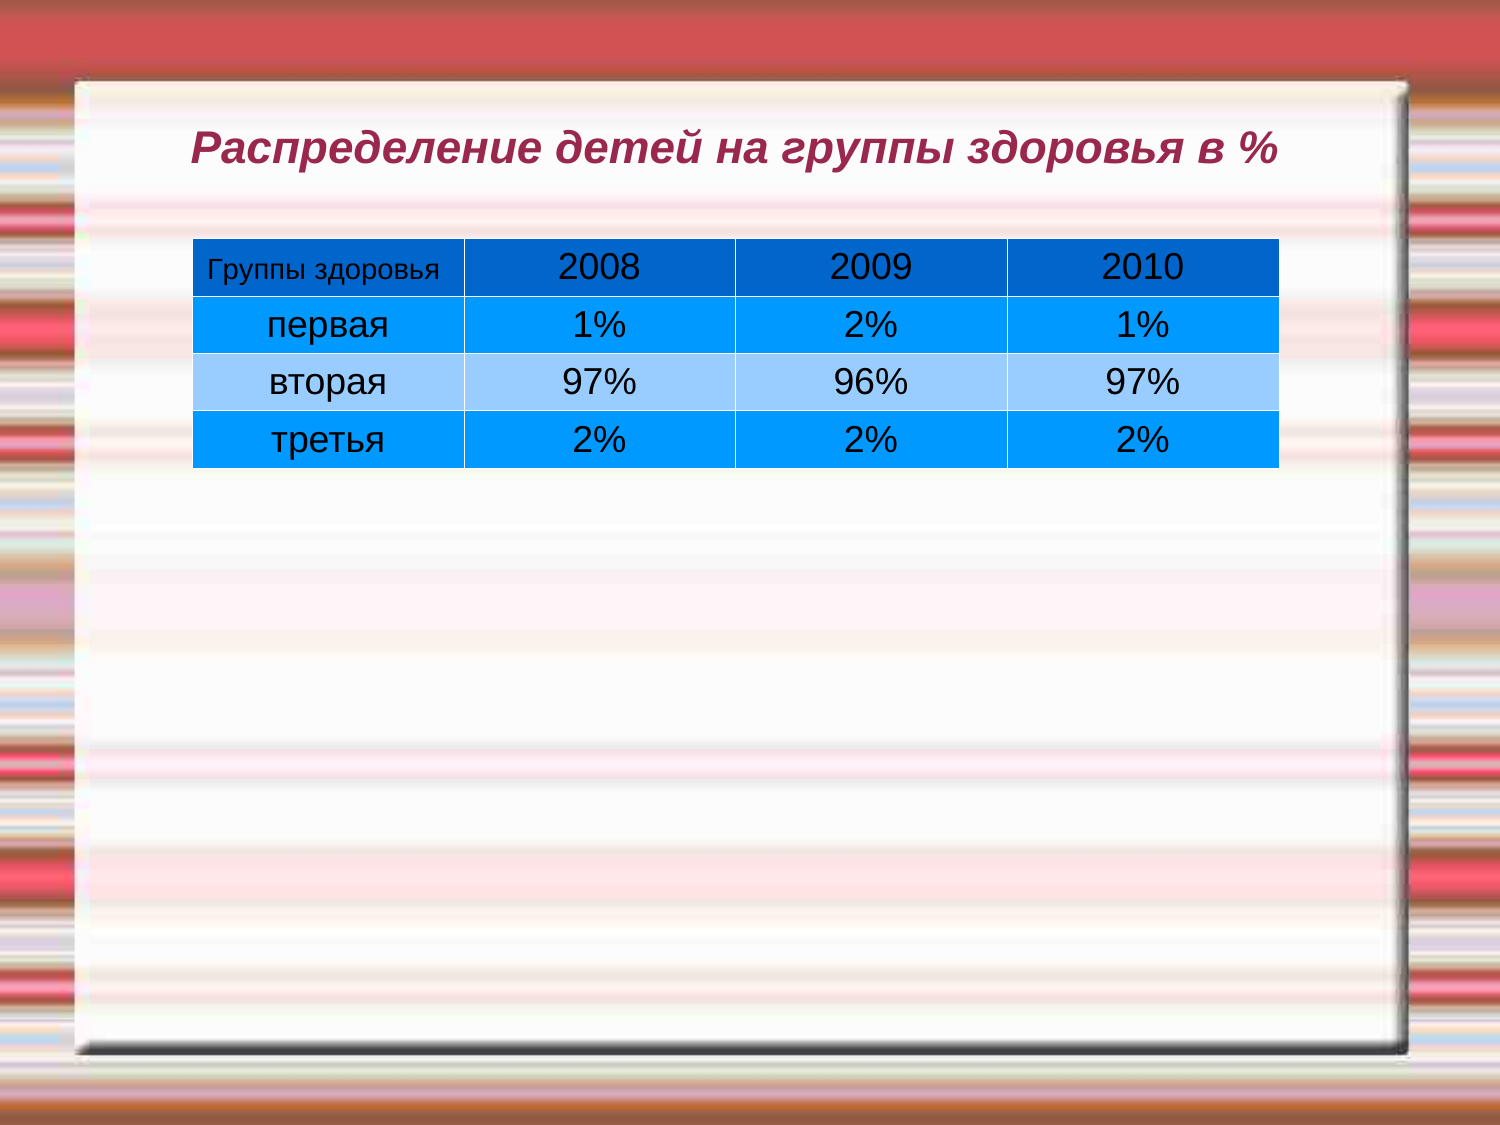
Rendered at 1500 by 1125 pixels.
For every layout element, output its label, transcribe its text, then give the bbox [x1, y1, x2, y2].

table_cell 2% [1008, 411, 1279, 468]
table_cell 2% [736, 297, 1007, 353]
table_cell 97% [465, 354, 735, 410]
table_cell вторая [193, 354, 464, 410]
table_cell 1% [465, 297, 735, 353]
picture [0, 0, 1500, 1125]
table_header 2008 [465, 239, 735, 296]
table_cell 1% [1008, 297, 1279, 353]
table_cell 97% [1008, 354, 1279, 410]
table_cell третья [193, 411, 464, 468]
title Распределение детей на группы здоровья в % [94, 94, 1376, 201]
table_cell 2% [736, 411, 1007, 468]
table_cell первая [193, 297, 464, 353]
table_header 2010 [1008, 239, 1279, 296]
table_header 2009 [736, 239, 1007, 296]
table_header Группы здоровья [193, 239, 464, 296]
table_cell 96% [736, 354, 1007, 410]
table_cell 2% [465, 411, 735, 468]
